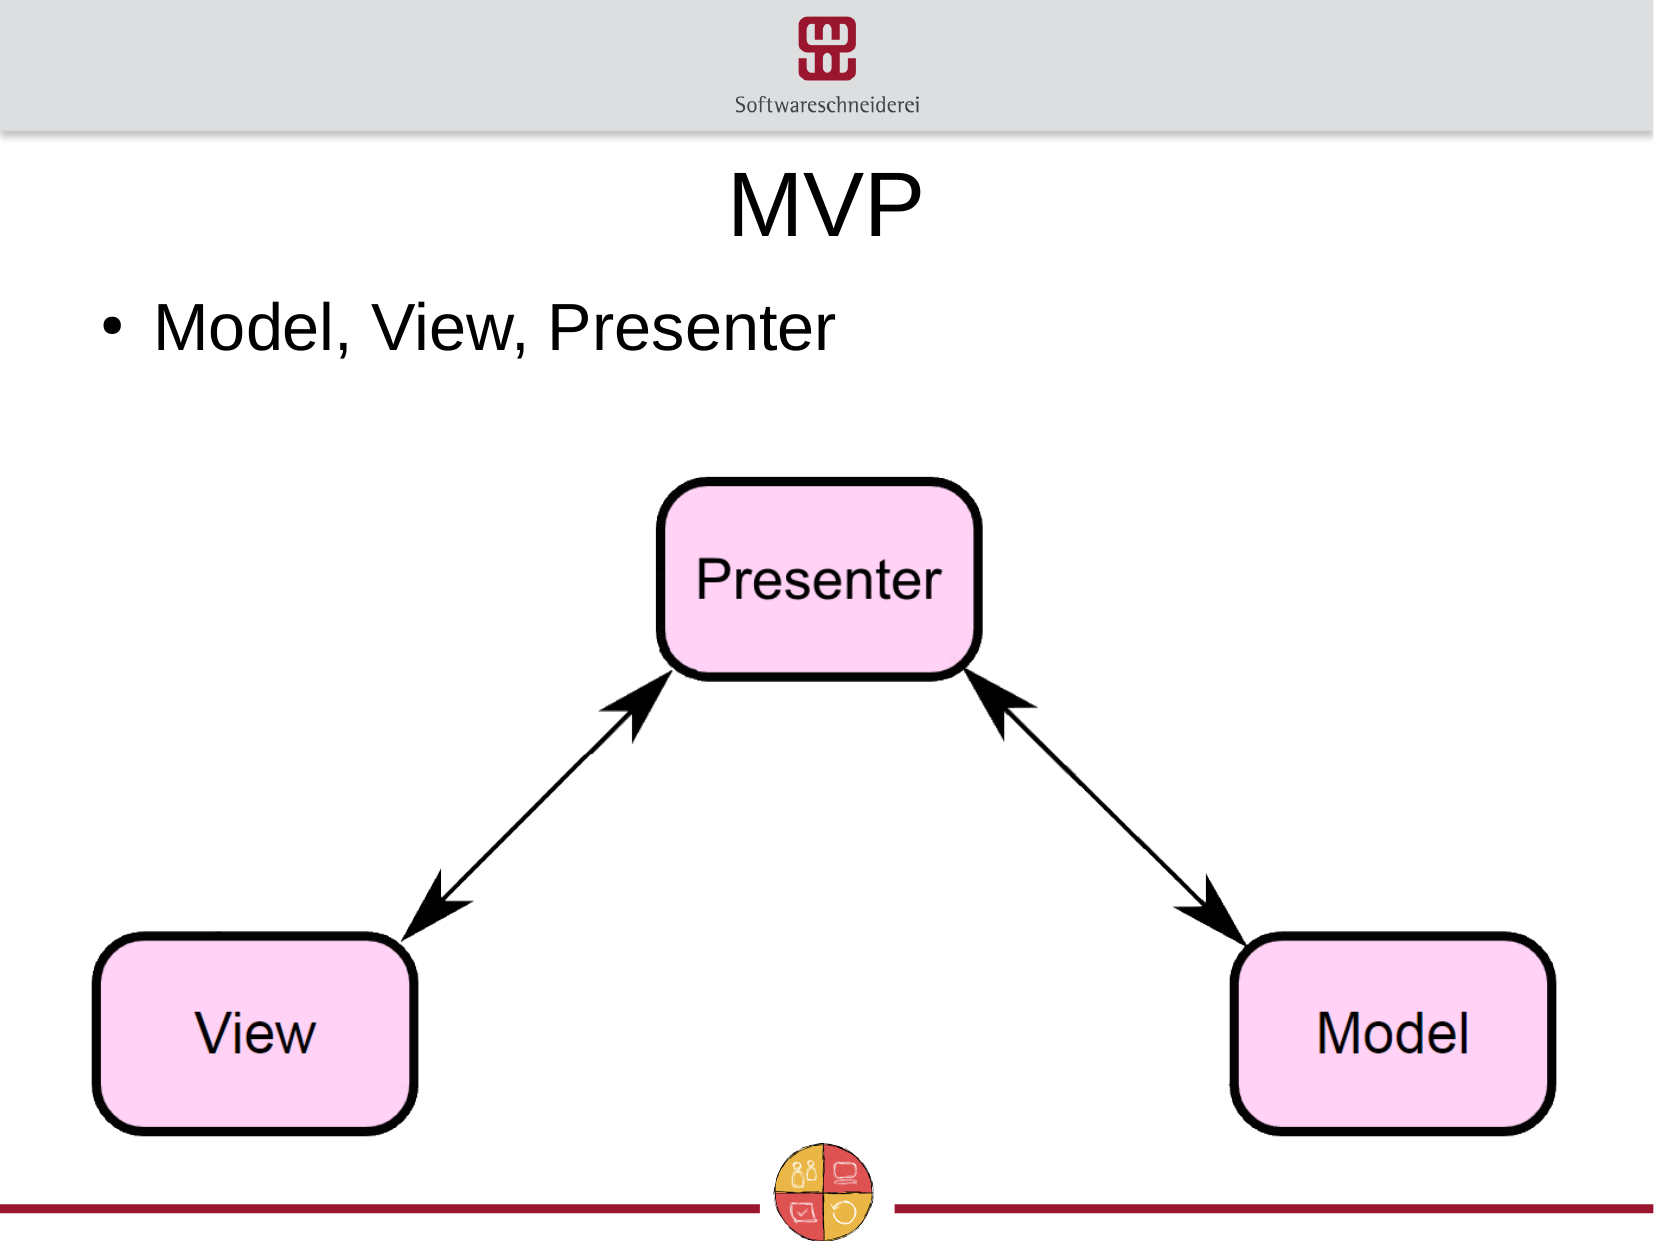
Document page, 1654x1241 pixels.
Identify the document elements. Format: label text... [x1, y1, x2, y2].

picture [0, 0, 1654, 1241]
text_box [35, 425, 1595, 1134]
title MVP [82, 147, 1571, 257]
list Model, View, Presenter [82, 290, 1571, 425]
